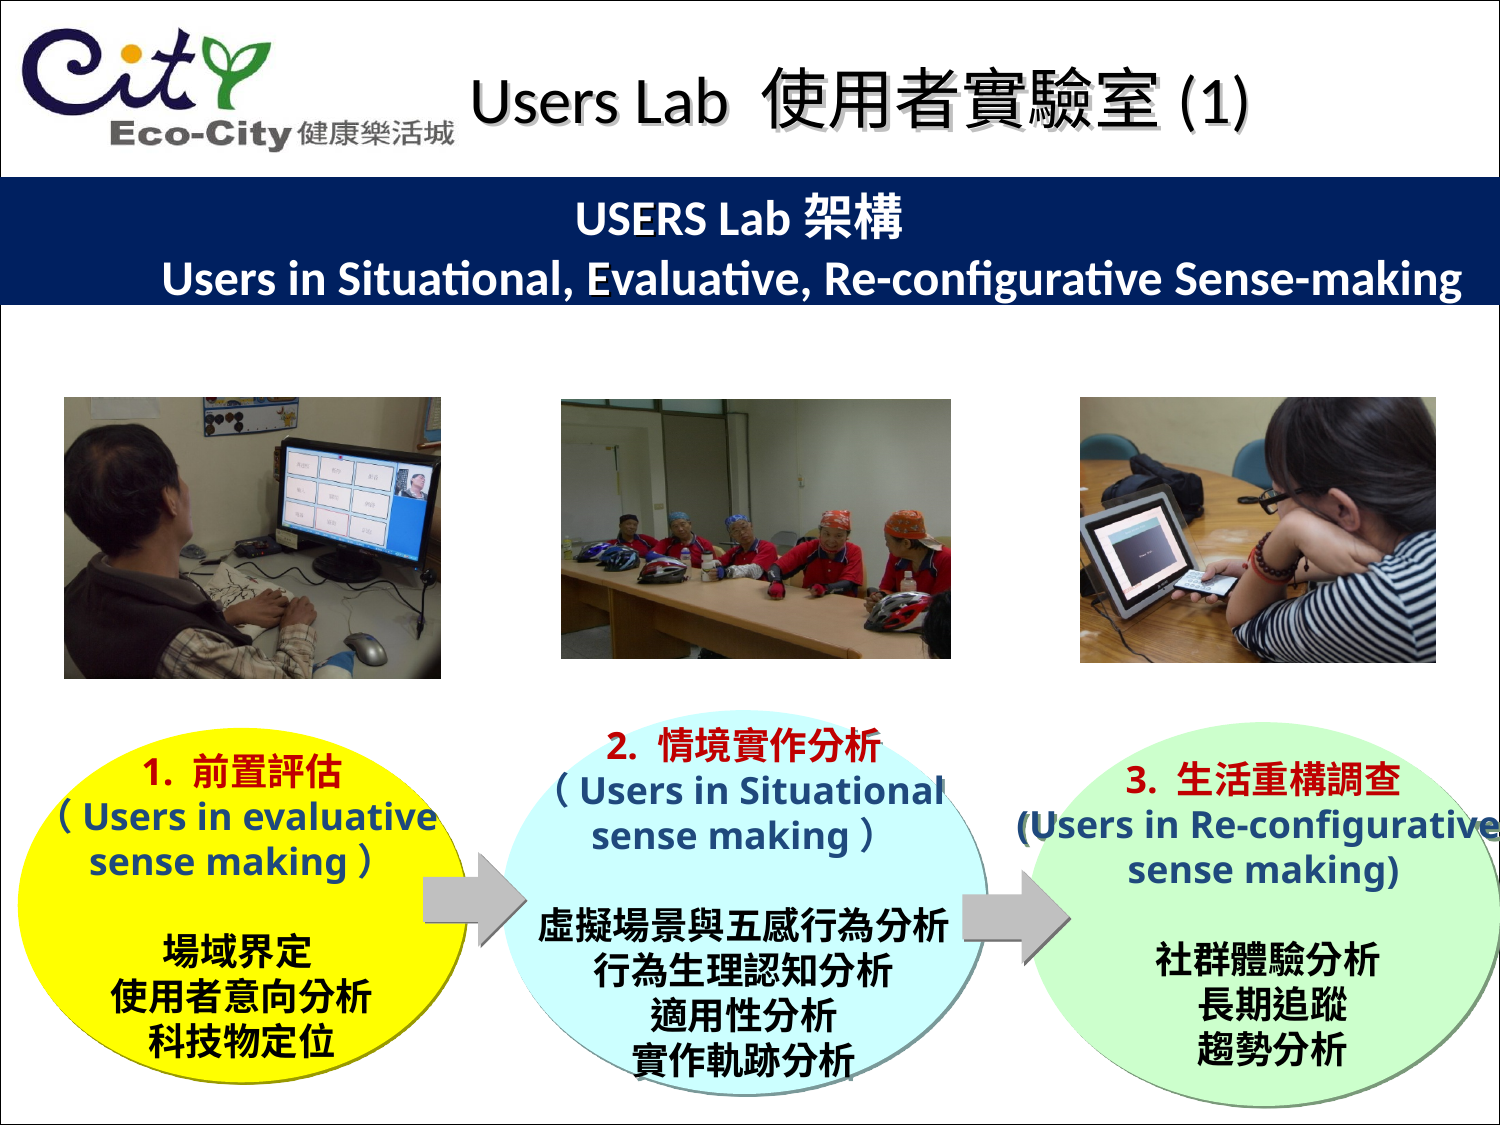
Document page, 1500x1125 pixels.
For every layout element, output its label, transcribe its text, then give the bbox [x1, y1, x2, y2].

picture [15, 20, 455, 157]
text_box [0, 315, 1500, 1125]
text_box 1. 前置評估 （Users in evaluative sense making） 場域界定 使用者意向分析 科技物定位 [17, 727, 466, 1083]
text_box Users Lab 使用者實驗室(1) [455, 3, 1500, 177]
text_box 3. 生活重構調查 (Users in Re-configurative sense making) 社群體驗分析 長期追蹤 趨勢分析 [1031, 722, 1500, 1106]
picture [561, 399, 951, 659]
text_box [0, 0, 1500, 178]
picture [1080, 397, 1436, 663]
picture [64, 397, 441, 679]
text_box USERS Lab架構 Users in Situational, Evaluative, Re-configurative Sense-making [0, 178, 1500, 315]
text_box 2. 情境實作分析 （Users in Situational sense making） 虛擬場景與五感行為分析 行為生理認知分析 適用性分析 實作軌跡分析 [503, 710, 986, 1094]
